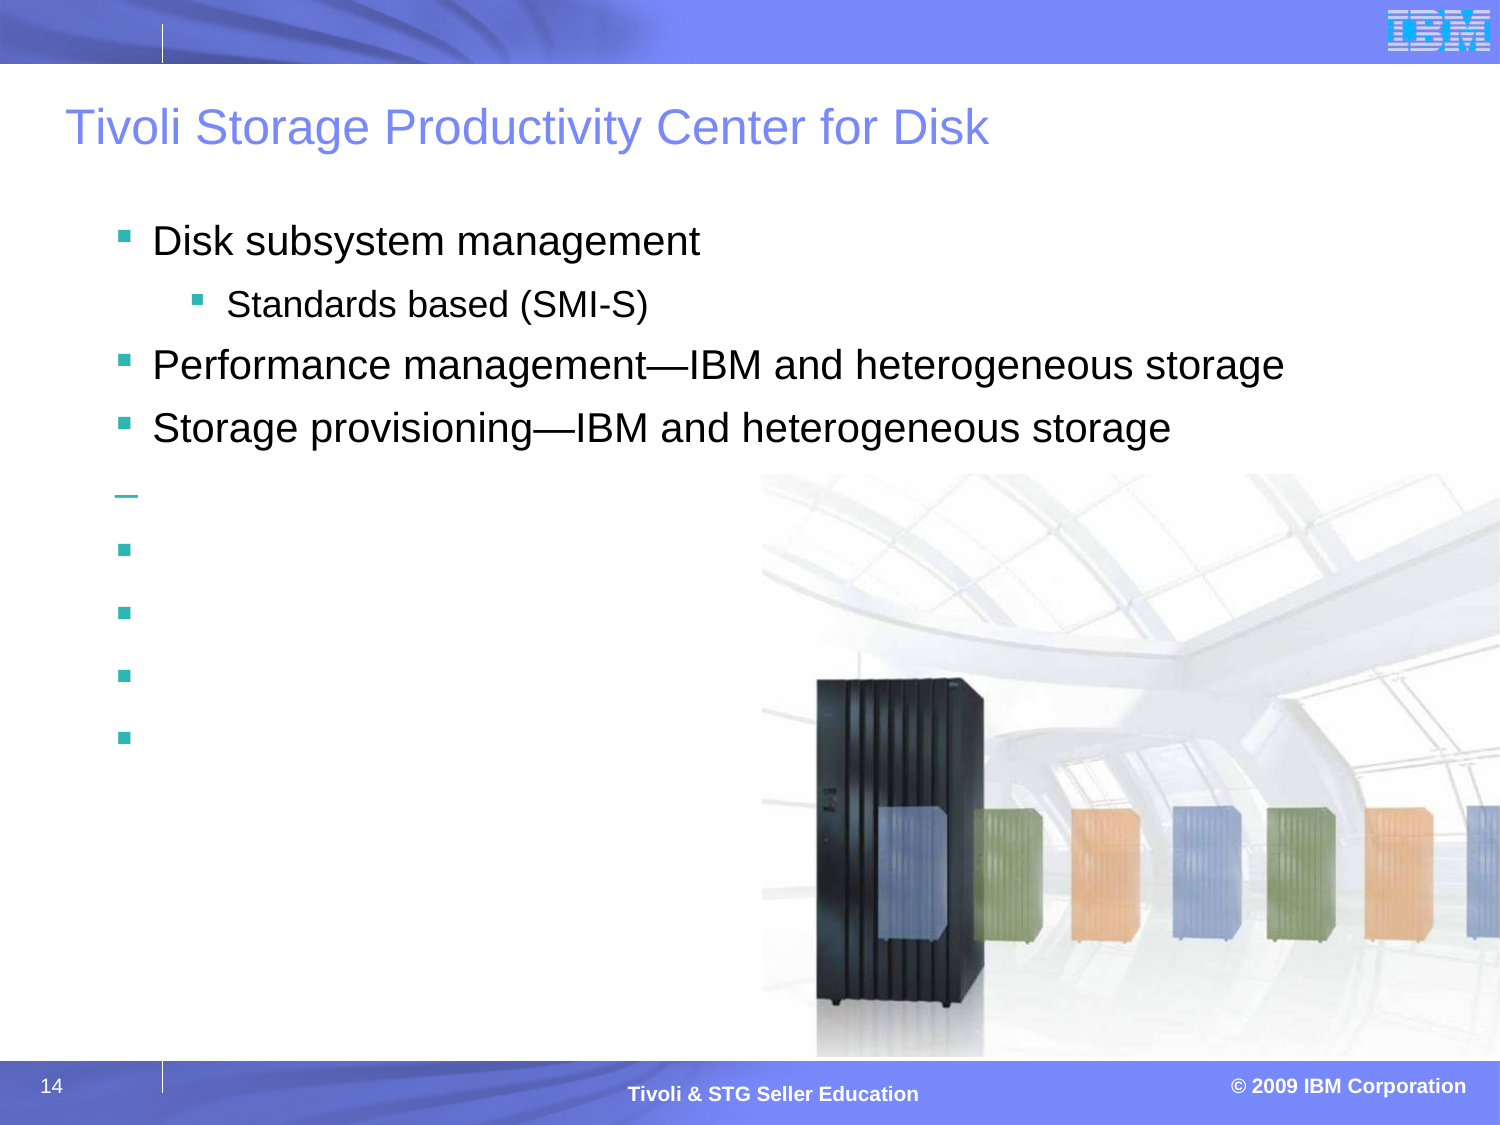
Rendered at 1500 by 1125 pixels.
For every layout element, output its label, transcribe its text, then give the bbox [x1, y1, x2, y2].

text_box 1 [25, 1066, 101, 1120]
list Disk subsystem management Standards based (SMI-S) Performance management—IBM and heterogeneous storage Storage provisioning—IBM and heterogeneous storage [99, 212, 1376, 856]
picture [0, 1061, 1500, 1125]
title Tivoli Storage Productivity Center for Disk [50, 80, 1403, 163]
picture [0, 0, 1500, 64]
picture [762, 474, 1500, 1057]
